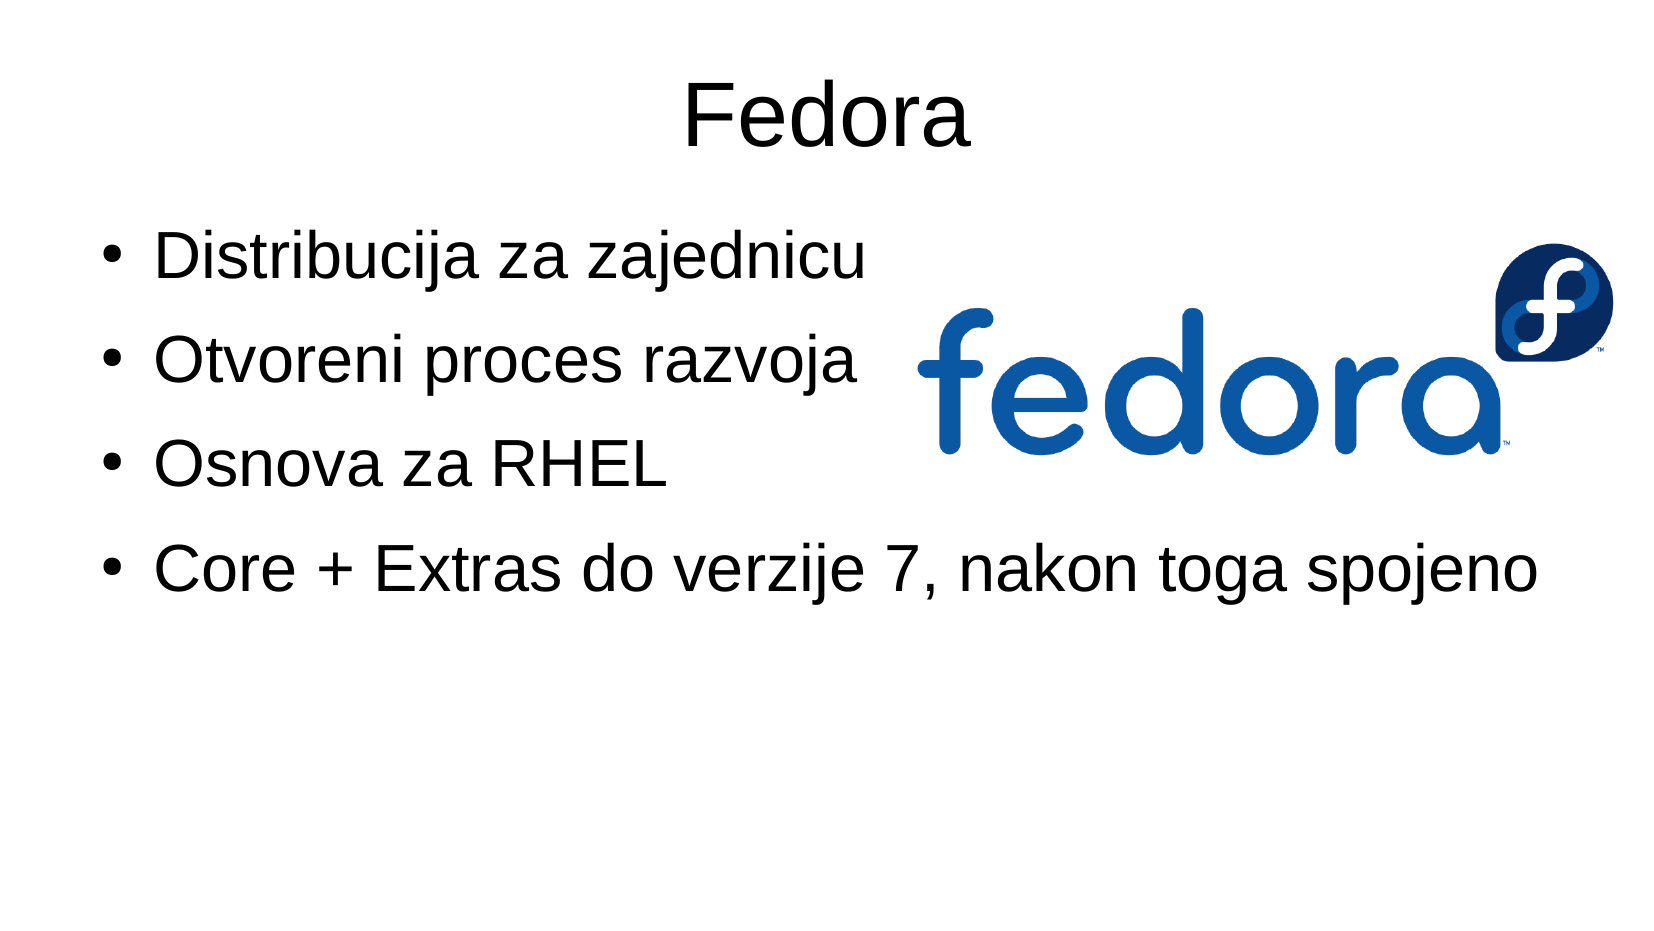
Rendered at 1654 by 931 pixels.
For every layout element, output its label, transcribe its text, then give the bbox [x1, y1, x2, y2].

title Fedora [82, 37, 1571, 193]
list Distribucija za zajednicu Otvoreni proces razvoja Osnova za RHEL Core + Extras do verzije 7, nakon toga spojeno [82, 217, 1571, 758]
picture [911, 237, 1619, 461]
